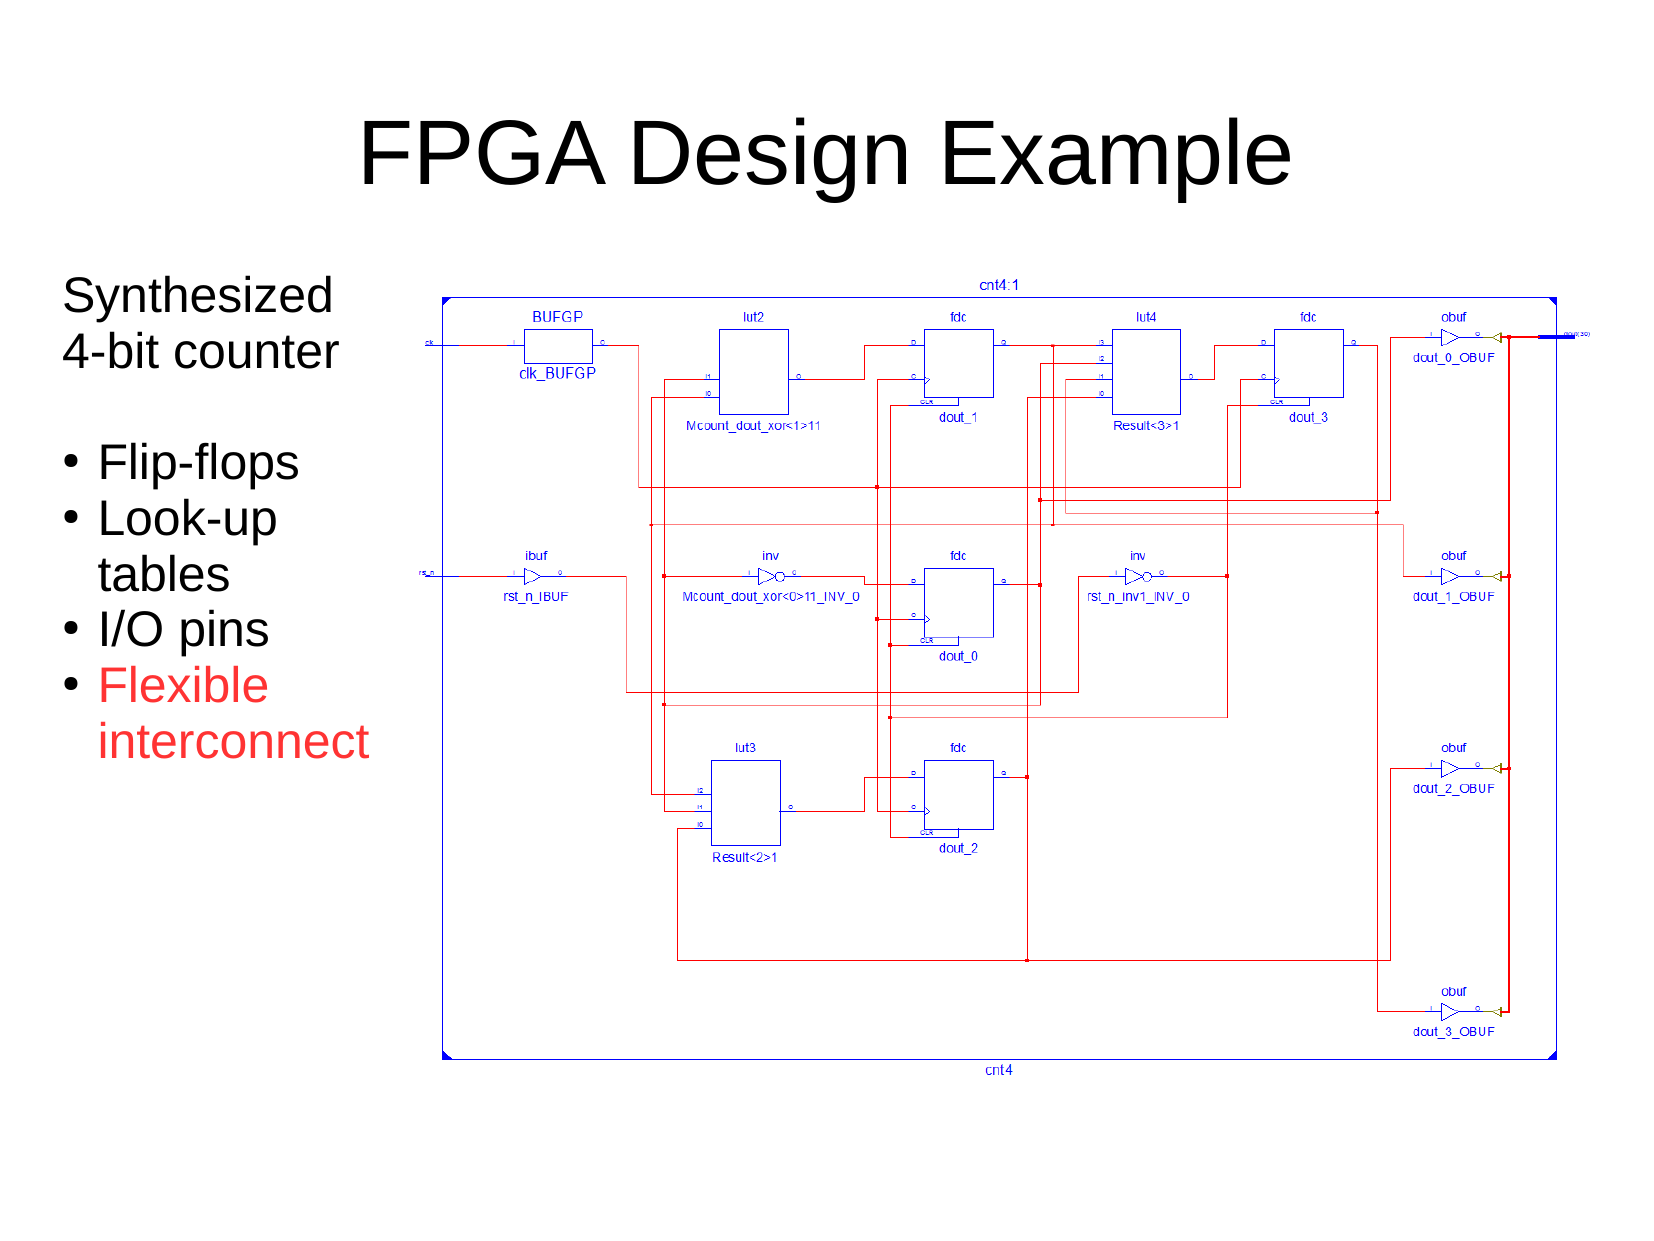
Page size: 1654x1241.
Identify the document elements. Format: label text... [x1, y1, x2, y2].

text_box Synthesized 4-bit counter Flip-flops Look-up tables I/O pins Flexible interconnect [47, 259, 402, 777]
title FPGA Design Example [82, 49, 1571, 257]
picture [413, 265, 1595, 1090]
